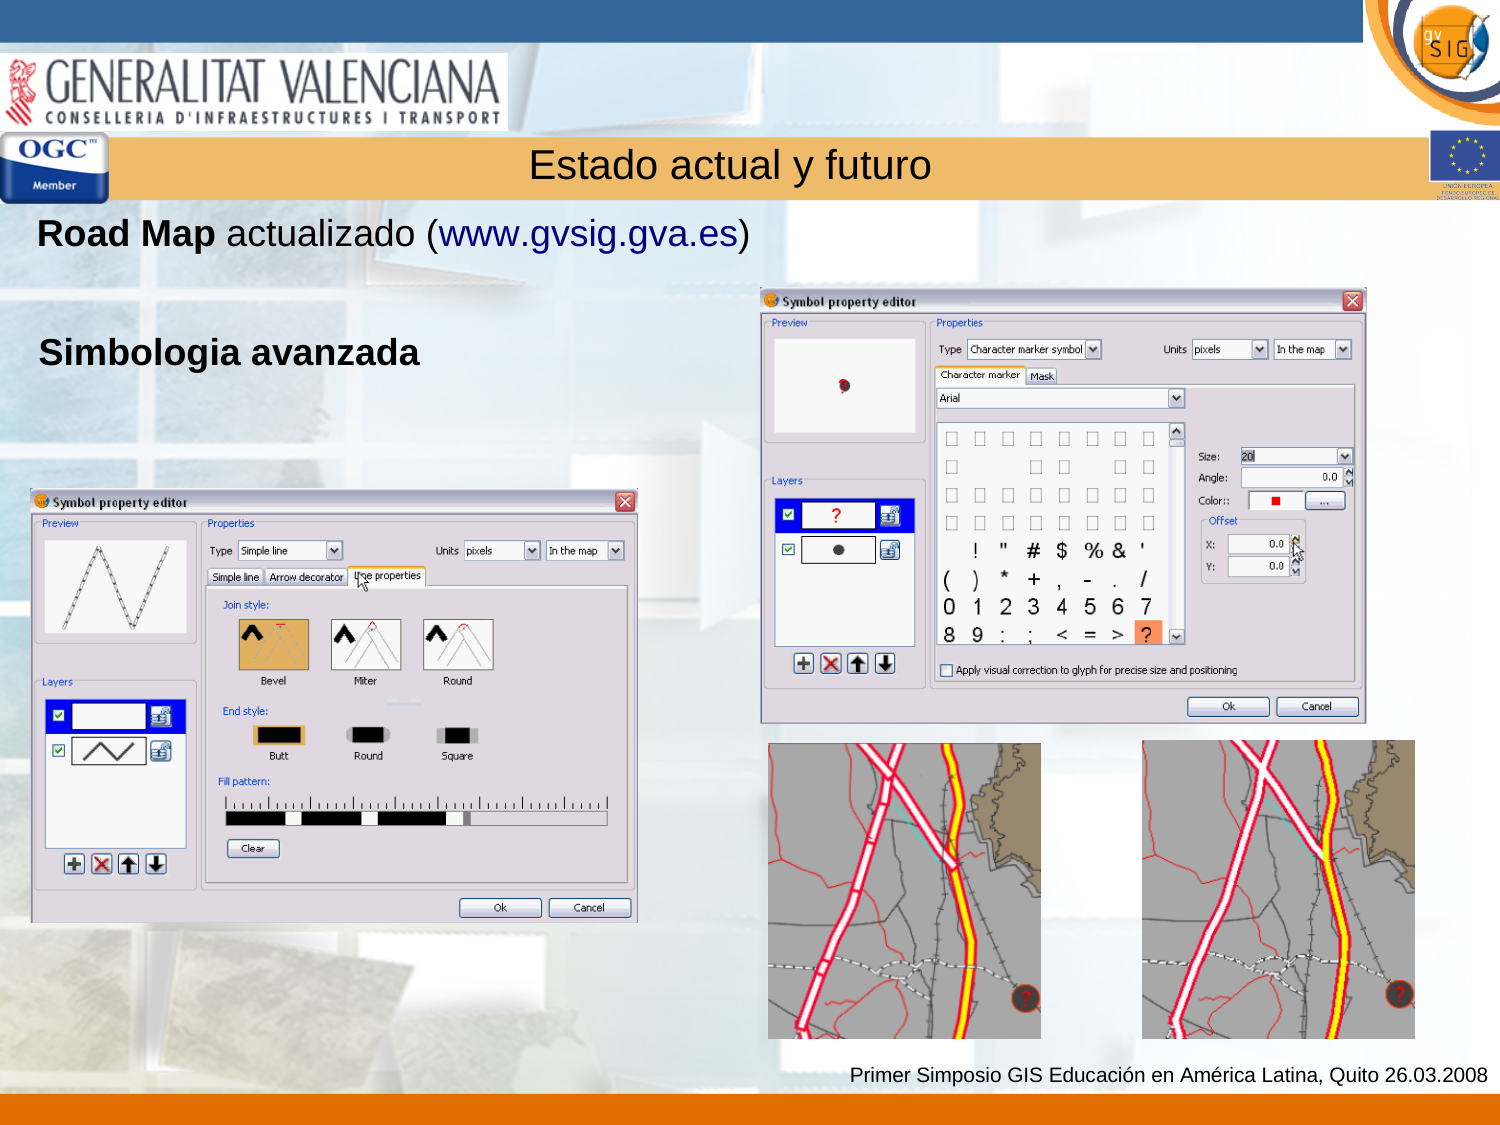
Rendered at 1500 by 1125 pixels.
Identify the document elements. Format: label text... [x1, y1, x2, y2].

picture [0, 53, 508, 131]
text_box Road Map actualizado (www.gvsig.gva.es) [36, 214, 1452, 258]
picture [768, 743, 1041, 1039]
picture [1142, 740, 1415, 1039]
text_box Estado actual y futuro [528, 144, 1105, 192]
text_box Simbologia avanzada [38, 332, 487, 377]
picture [760, 287, 1367, 724]
picture [0, 132, 109, 204]
picture [1429, 129, 1500, 200]
picture [1363, 0, 1500, 127]
picture [30, 488, 638, 923]
